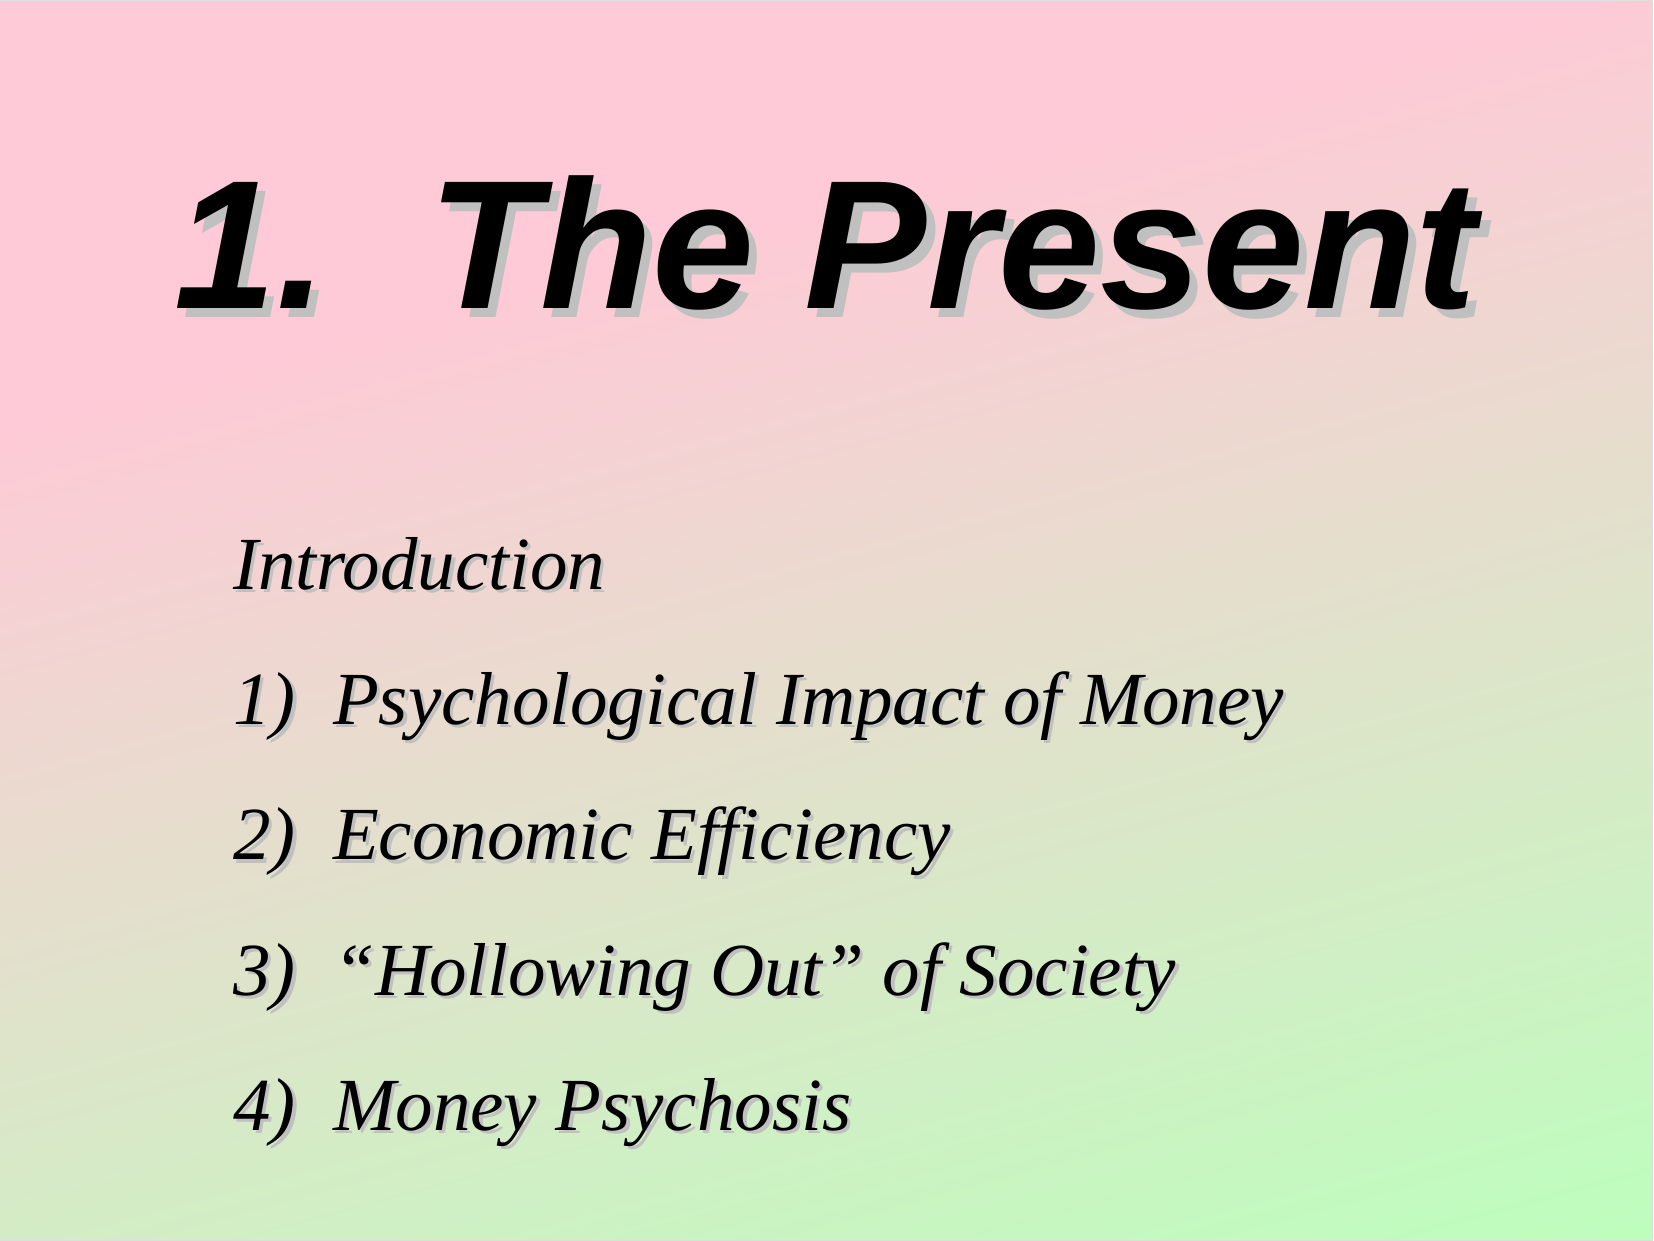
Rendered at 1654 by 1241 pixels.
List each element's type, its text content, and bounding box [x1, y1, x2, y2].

title 1. The Present [82, 141, 1571, 349]
text_box [0, 0, 1653, 1241]
text_box Introduction 1) Psychological Impact of Money 2) Economic Efficiency 3) “Hollowing Out” of Society 4) Money Psychosis [218, 527, 1506, 1114]
